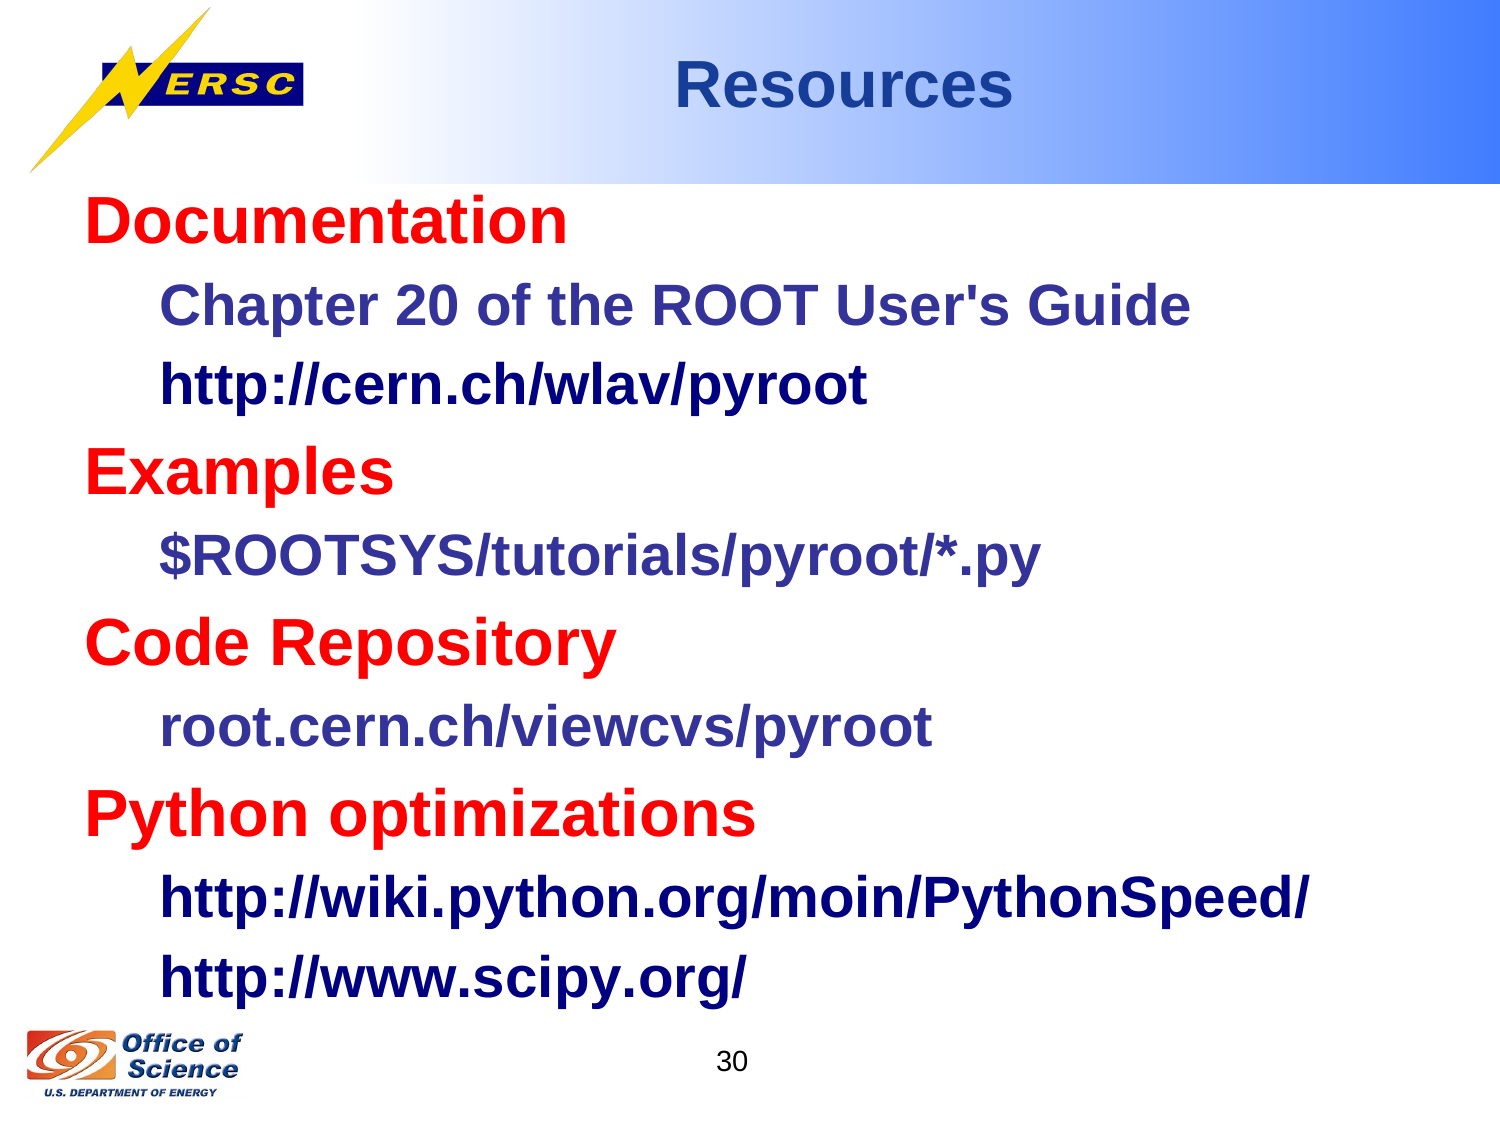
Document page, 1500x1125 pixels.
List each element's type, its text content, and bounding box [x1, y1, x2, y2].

picture [22, 1026, 246, 1100]
title Resources [364, 13, 1326, 156]
picture [0, 0, 352, 182]
list Documentation Chapter 20 of the ROOT User's Guide http://cern.ch/wlav/pyroot Examples $ROOTSYS/tutorials/pyroot/*.py Code Repository root.cern.ch/viewcvs/pyroot Python optimizations http://wiki.python.org/moin/PythonSpeed/ http://www.scipy.org/ [84, 183, 1404, 1010]
